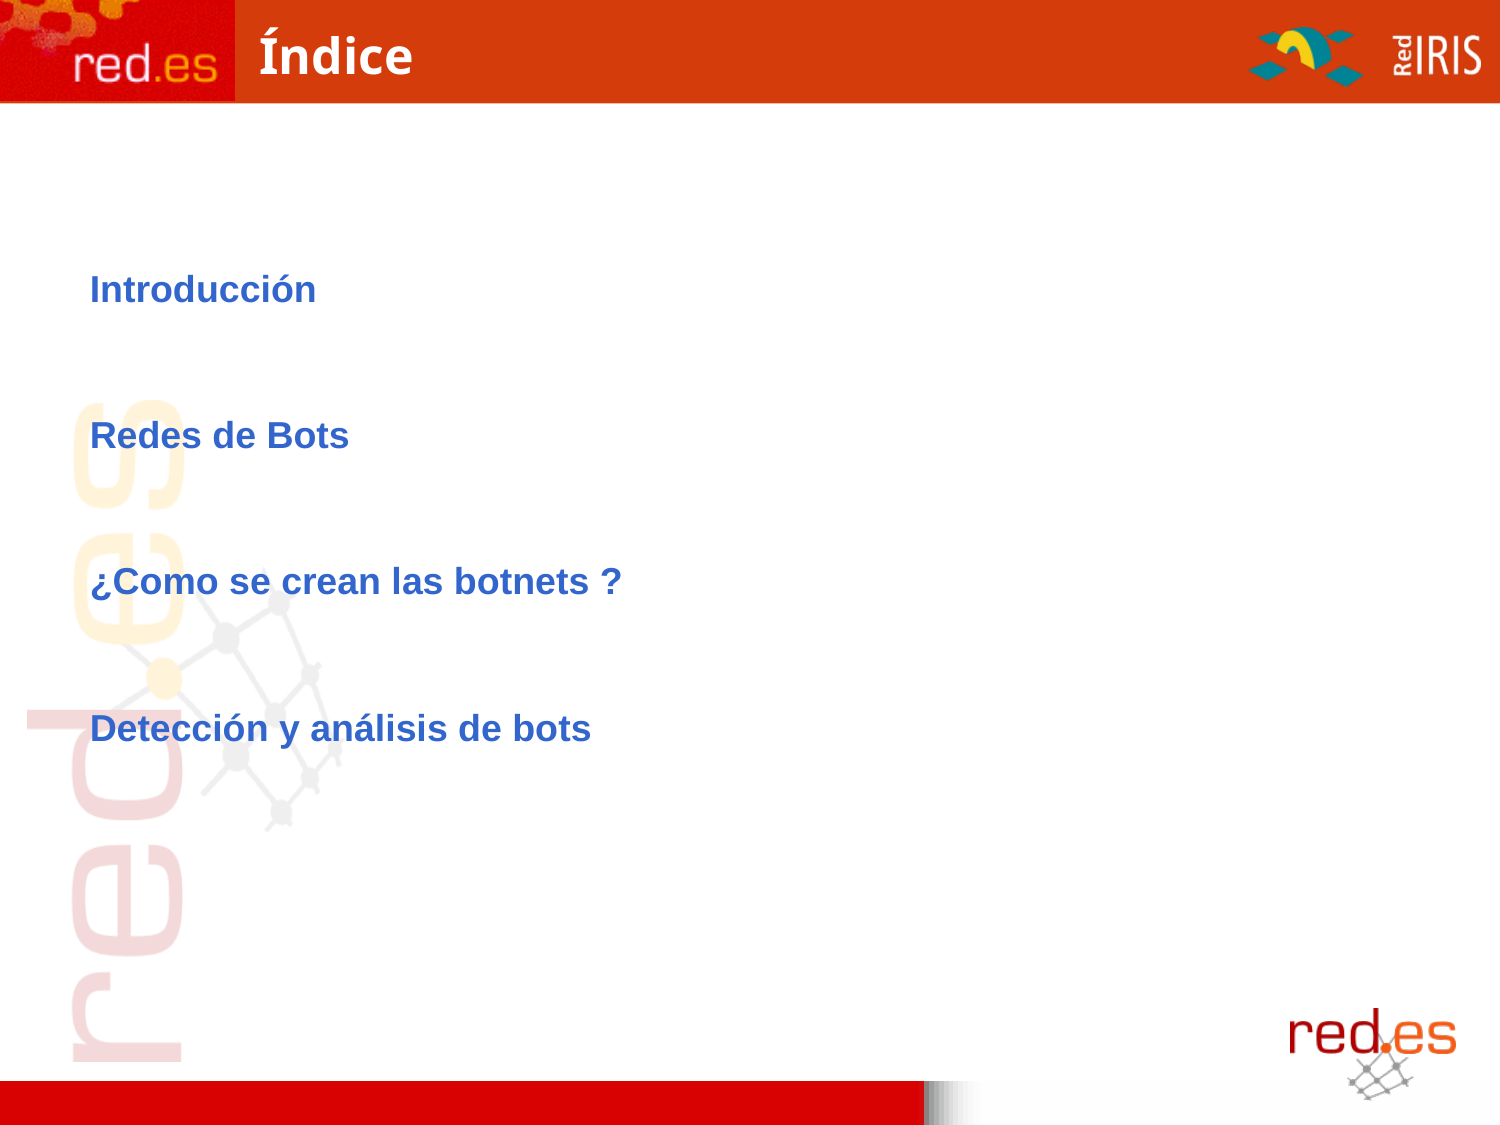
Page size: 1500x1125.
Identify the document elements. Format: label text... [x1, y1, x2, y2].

title Índice [244, 0, 1412, 128]
picture [1412, 27, 1481, 87]
picture [27, 400, 345, 1062]
picture [0, 0, 235, 101]
list Introducción Redes de Bots ¿Como se crean las botnets ? Detección y análisis de bots [75, 262, 1426, 1005]
picture [0, 1008, 1500, 1125]
